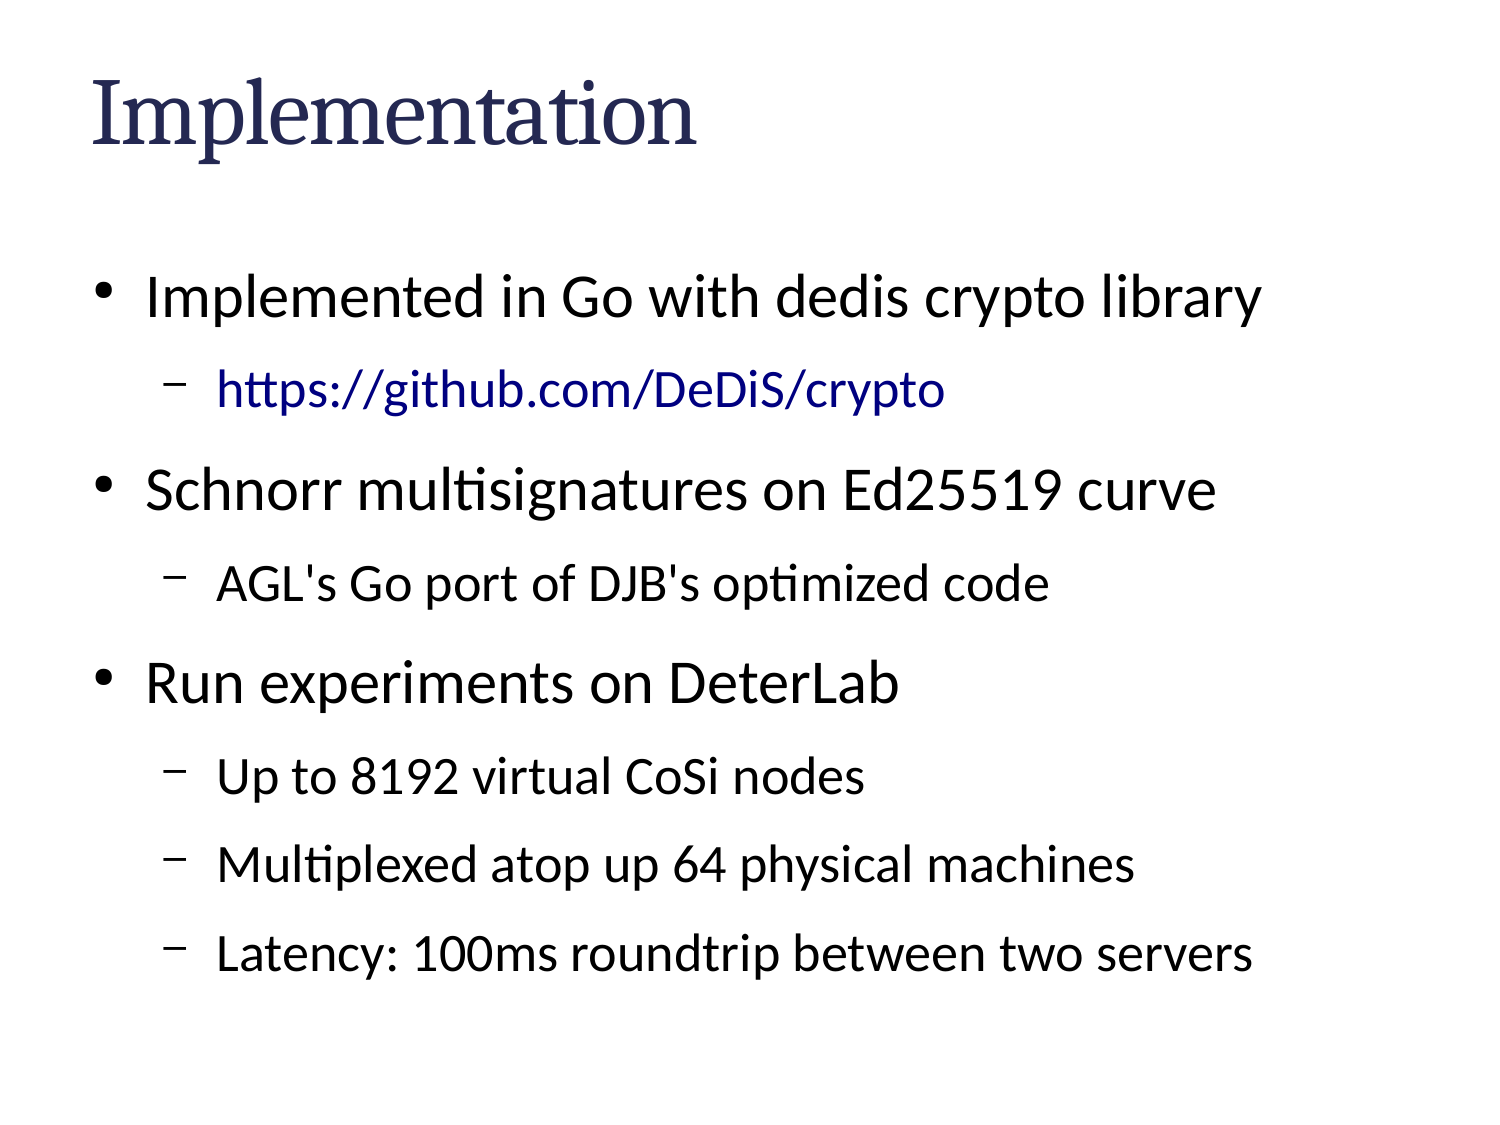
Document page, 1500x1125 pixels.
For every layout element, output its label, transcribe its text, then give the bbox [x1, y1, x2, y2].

title Implementation [75, 12, 1325, 200]
list Implemented in Go with dedis crypto library https://github.com/DeDiS/crypto Schnorr multisignatures on Ed25519 curve AGL's Go port of DJB's optimized code Run experiments on DeterLab Up to 8192 virtual CoSi nodes Multiplexed atop up 64 physical machines Latency: 100ms roundtrip between two servers [75, 254, 1325, 1063]
